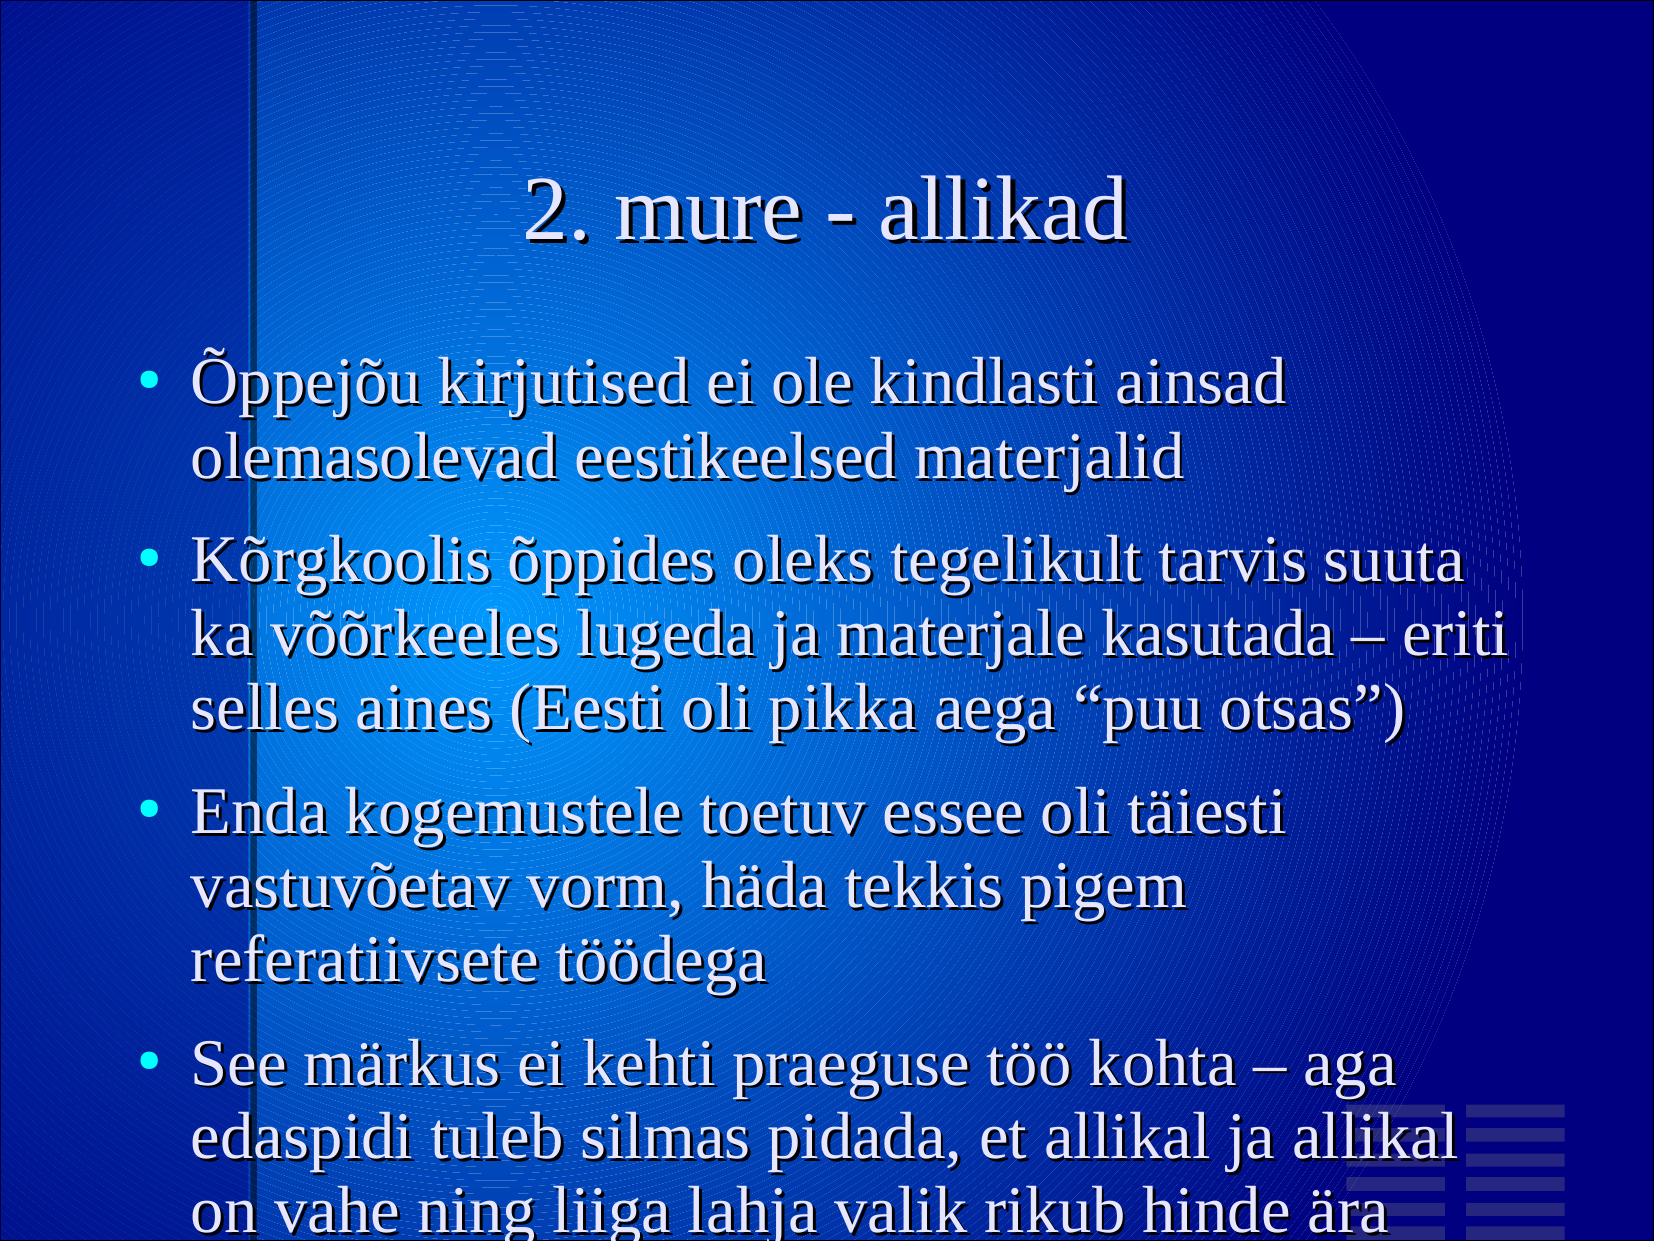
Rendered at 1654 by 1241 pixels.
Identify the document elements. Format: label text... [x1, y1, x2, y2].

list Õppejõu kirjutised ei ole kindlasti ainsad olemasolevad eestikeelsed materjalid Kõrgkoolis õppides oleks tegelikult tarvis suuta ka võõrkeeles lugeda ja materjale kasutada – eriti selles aines (Eesti oli pikka aega “puu otsas”) Enda kogemustele toetuv essee oli täiesti vastuvõetav vorm, häda tekkis pigem referatiivsete töödega See märkus ei kehti praeguse töö kohta – aga edaspidi tuleb silmas pidada, et allikal ja allikal on vahe ning liiga lahja valik rikub hinde ära [119, 344, 1533, 1241]
title 2. mure - allikad [119, 104, 1533, 313]
